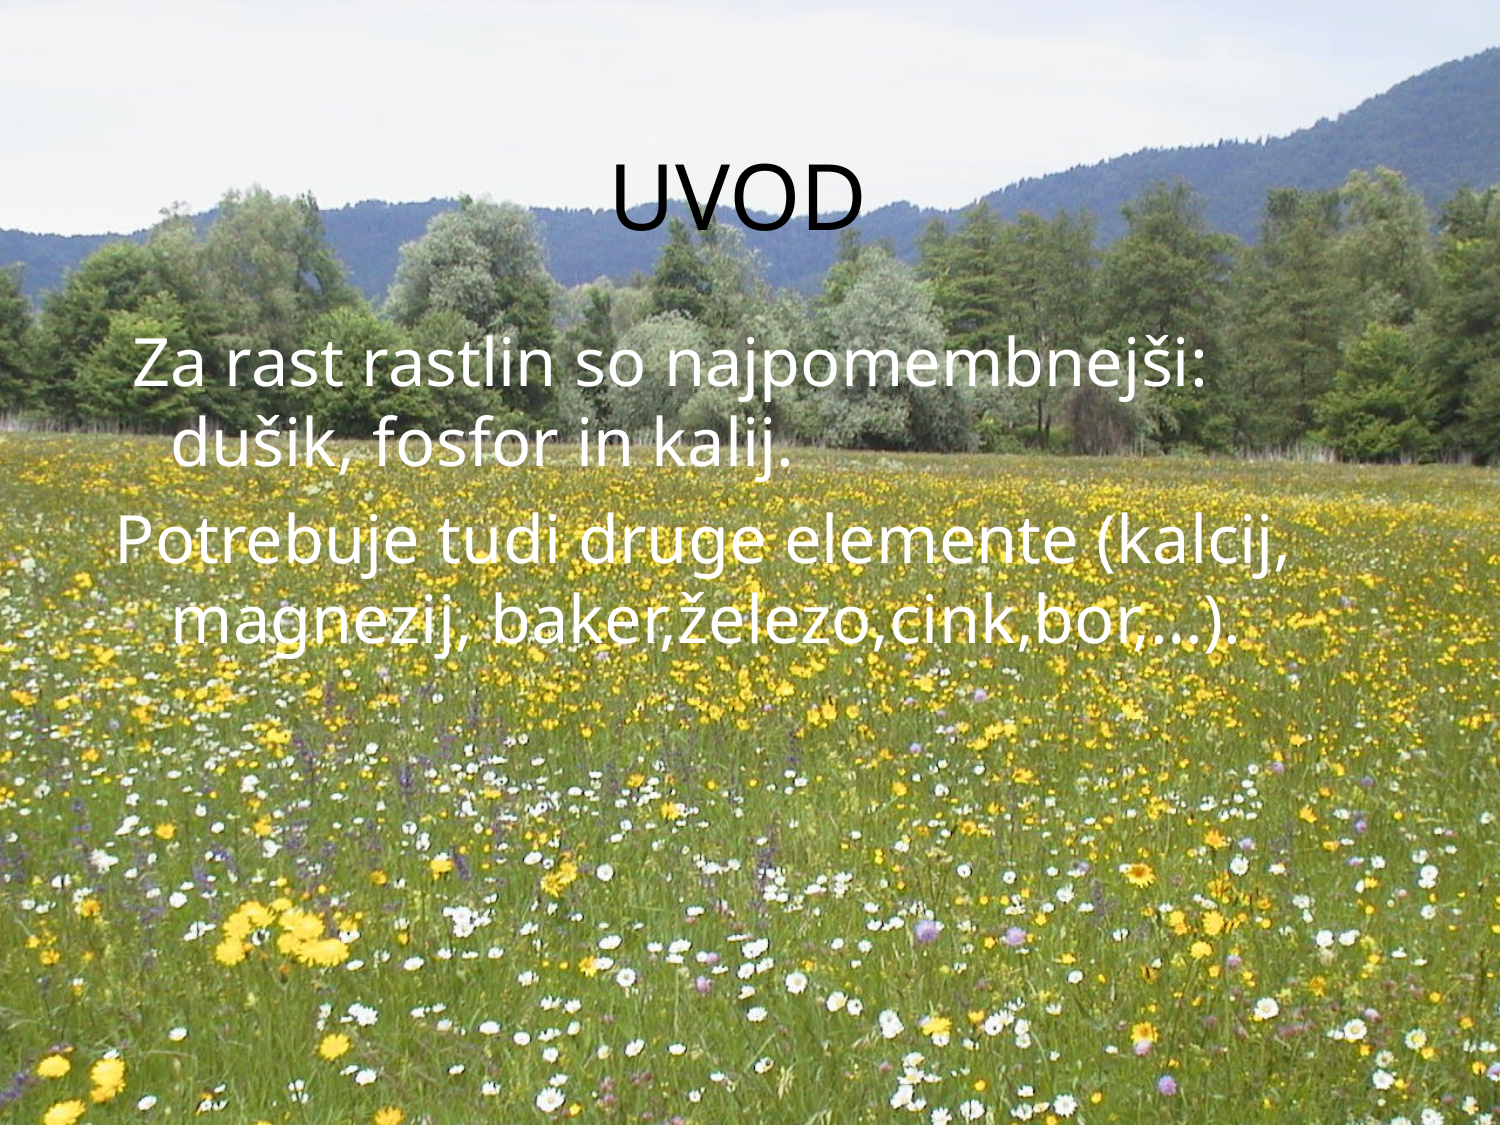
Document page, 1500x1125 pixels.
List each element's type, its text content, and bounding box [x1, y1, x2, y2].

title UVOD [112, 99, 1388, 288]
list Za rast rastlin so najpomembnejši: dušik, fosfor in kalij. Potrebuje tudi druge elemente (kalcij, magnezij, baker,železo,cink,bor,…). [99, 312, 1375, 988]
picture [0, 0, 1500, 1125]
